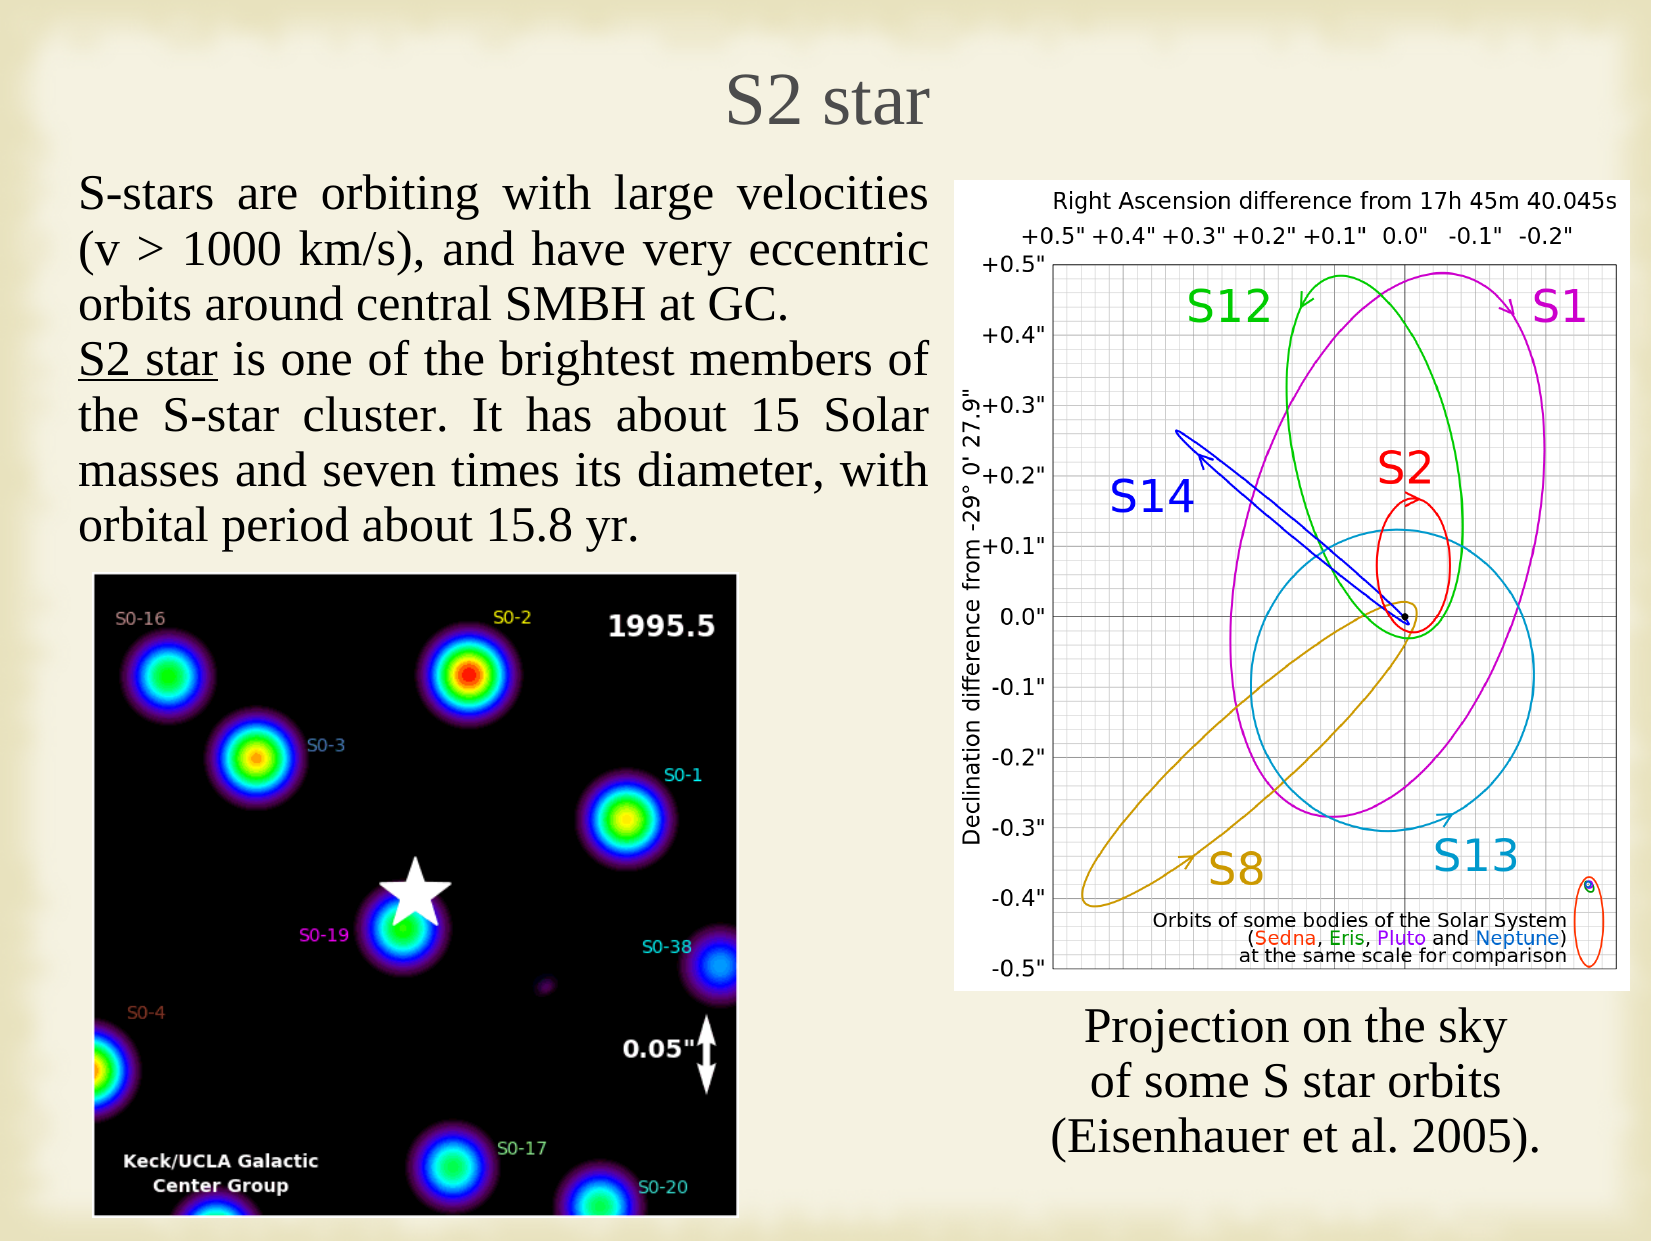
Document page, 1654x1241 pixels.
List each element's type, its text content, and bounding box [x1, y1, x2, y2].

picture [0, 0, 1651, 1241]
list S-stars are orbiting with large velocities (v > 1000 km/s), and have very eccentric orbits around central SMBH at GC. S2 star is one of the brightest members of the S-star cluster. It has about 15 Solar masses and seven times its diameter, with orbital period about 15.8 yr. [78, 165, 931, 571]
title S2 star [64, 42, 1591, 156]
text_box Projection on the sky of some S star orbits (Eisenhauer et al. 2005). [956, 990, 1636, 1186]
